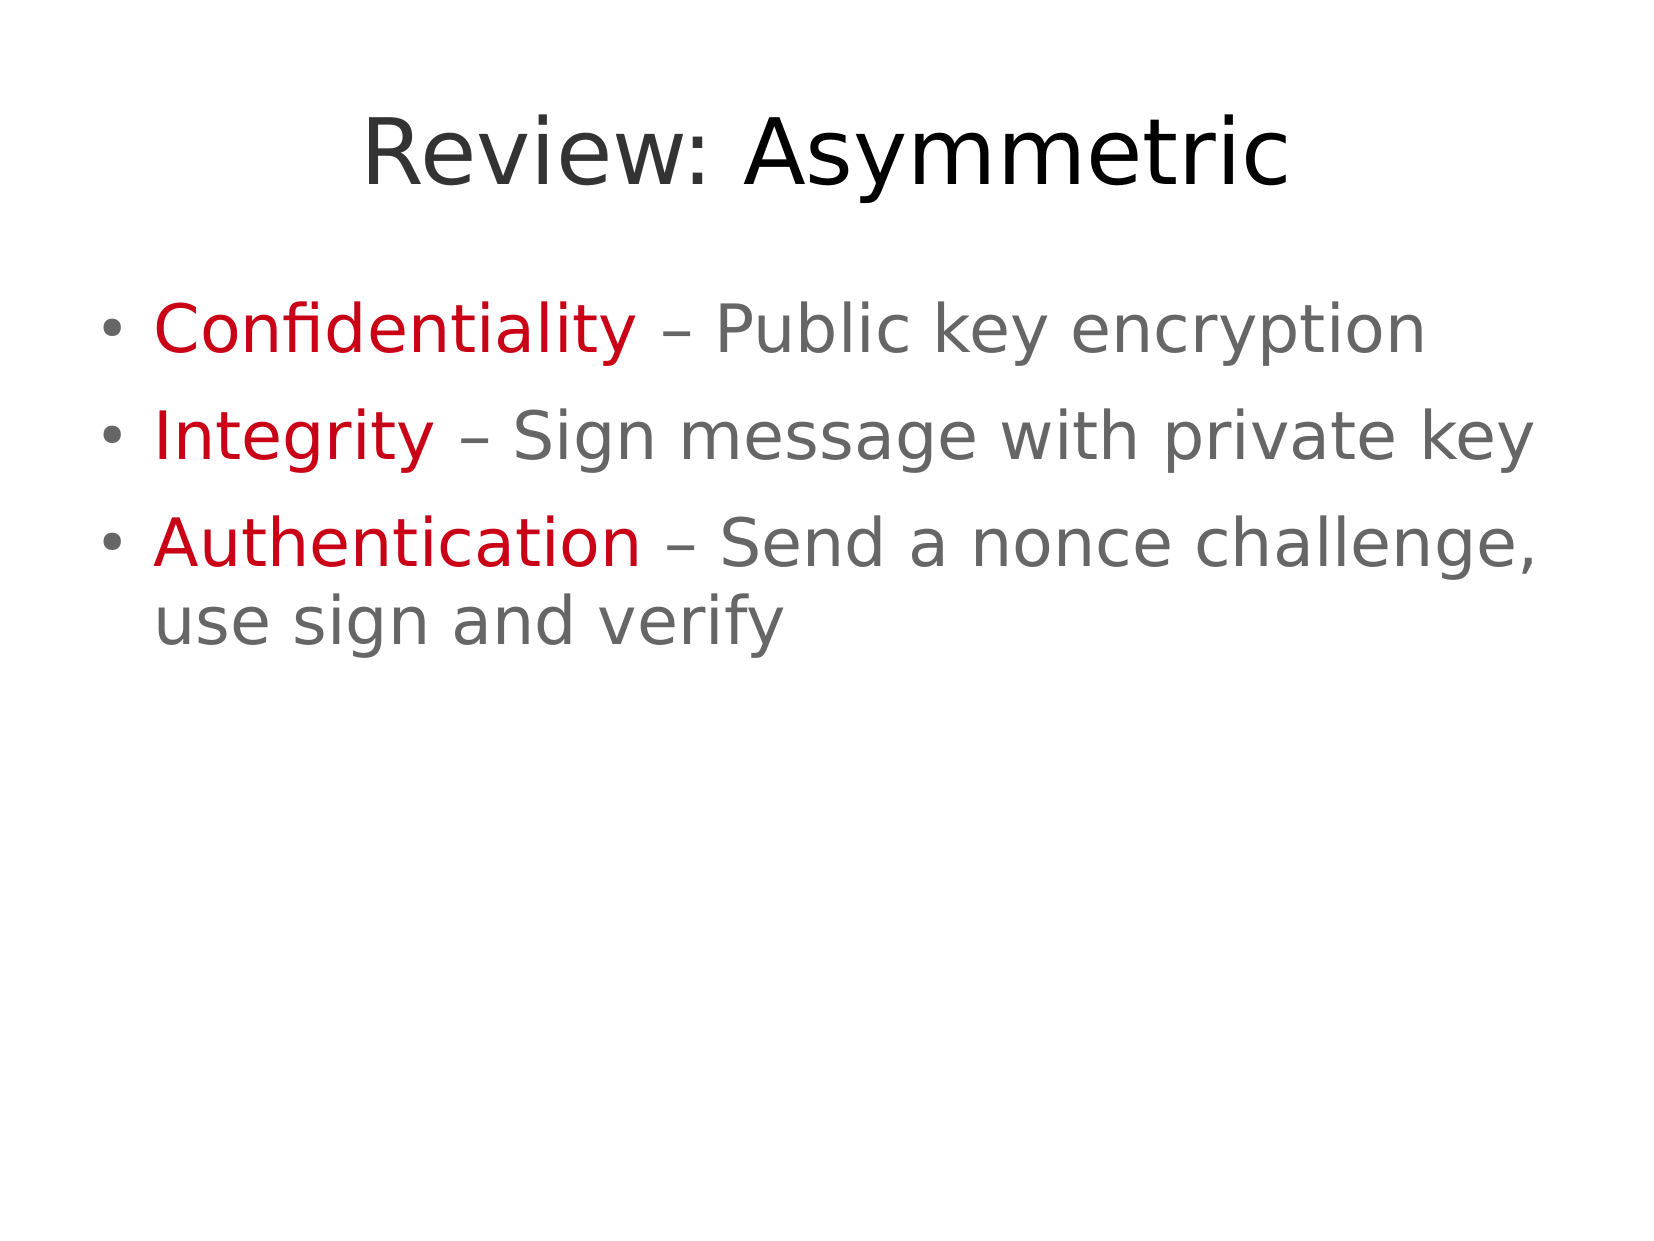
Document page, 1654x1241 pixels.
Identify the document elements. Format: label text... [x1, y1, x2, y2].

title Review: Asymmetric [82, 56, 1571, 250]
list Confidentiality – Public key encryption Integrity – Sign message with private key Authentication – Send a nonce challenge, use sign and verify [82, 290, 1571, 1109]
